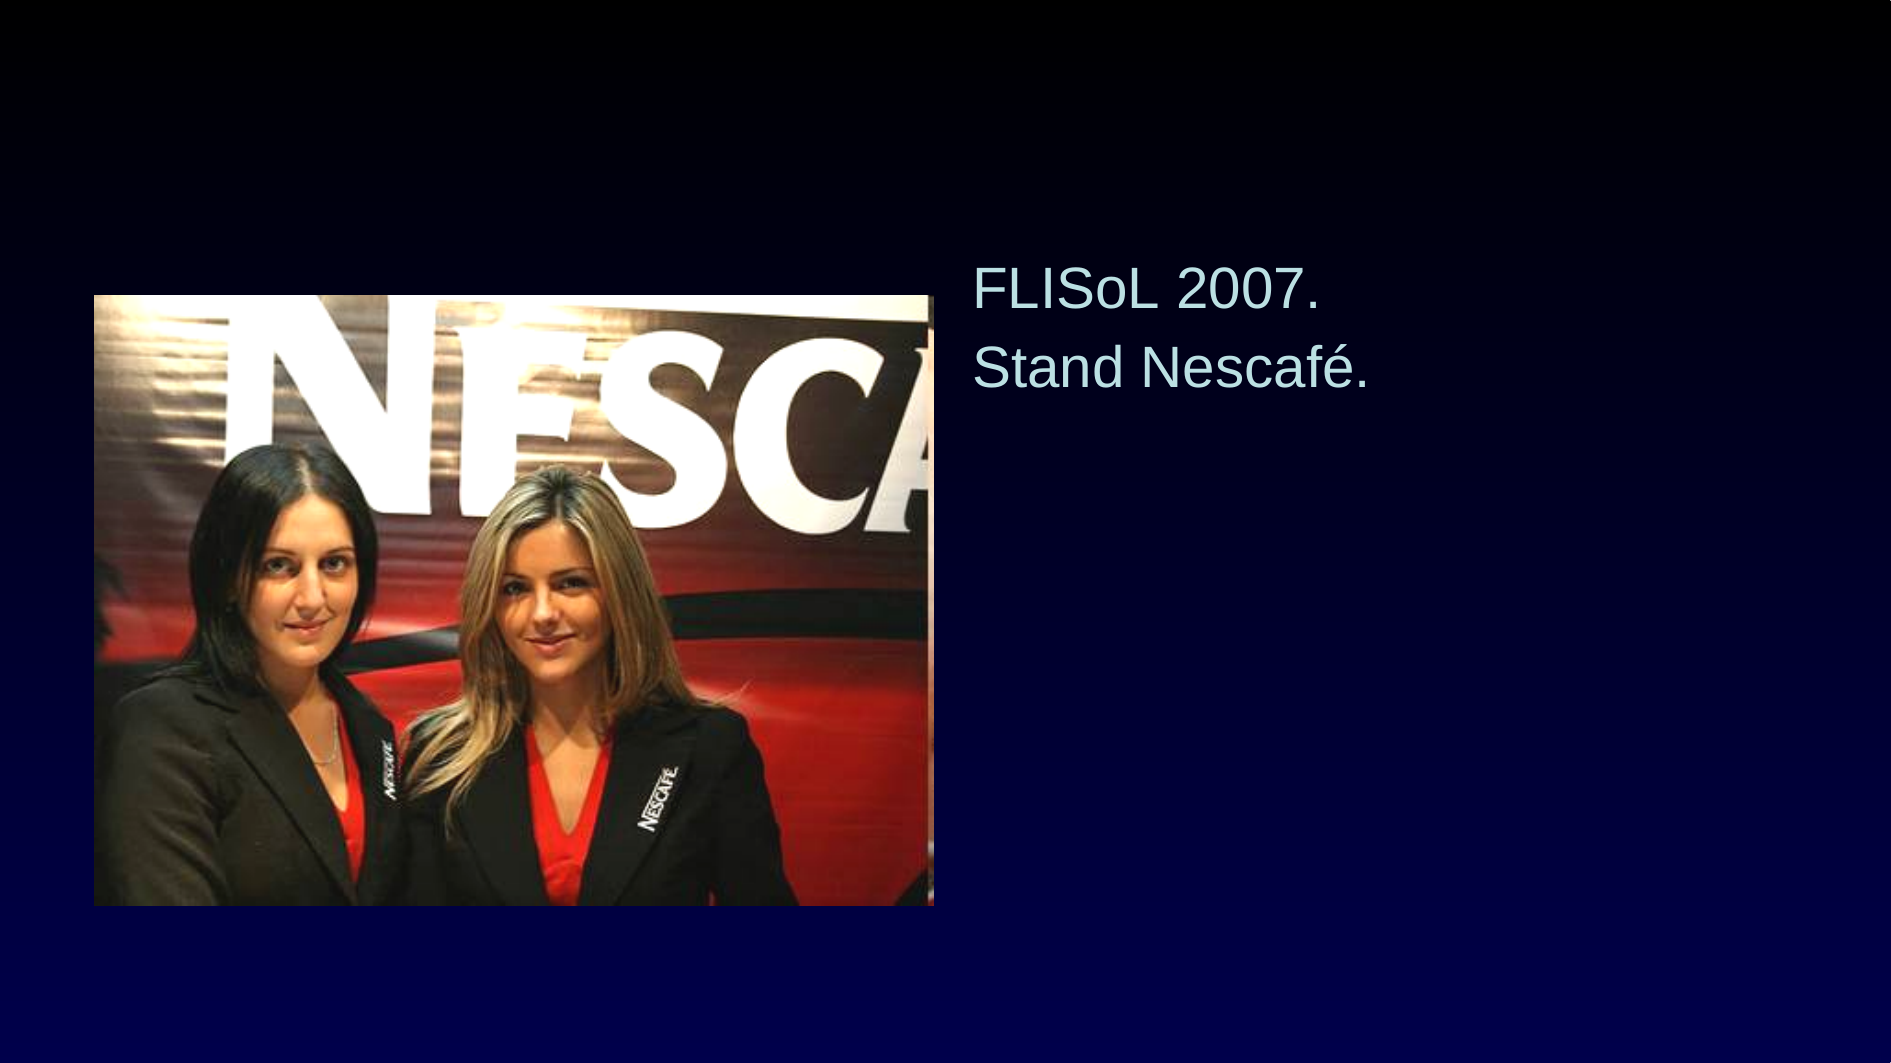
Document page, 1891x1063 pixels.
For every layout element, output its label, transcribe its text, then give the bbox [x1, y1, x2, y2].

list FLISoL 2007. Stand Nescafé. [957, 247, 1796, 950]
picture [94, 295, 934, 906]
